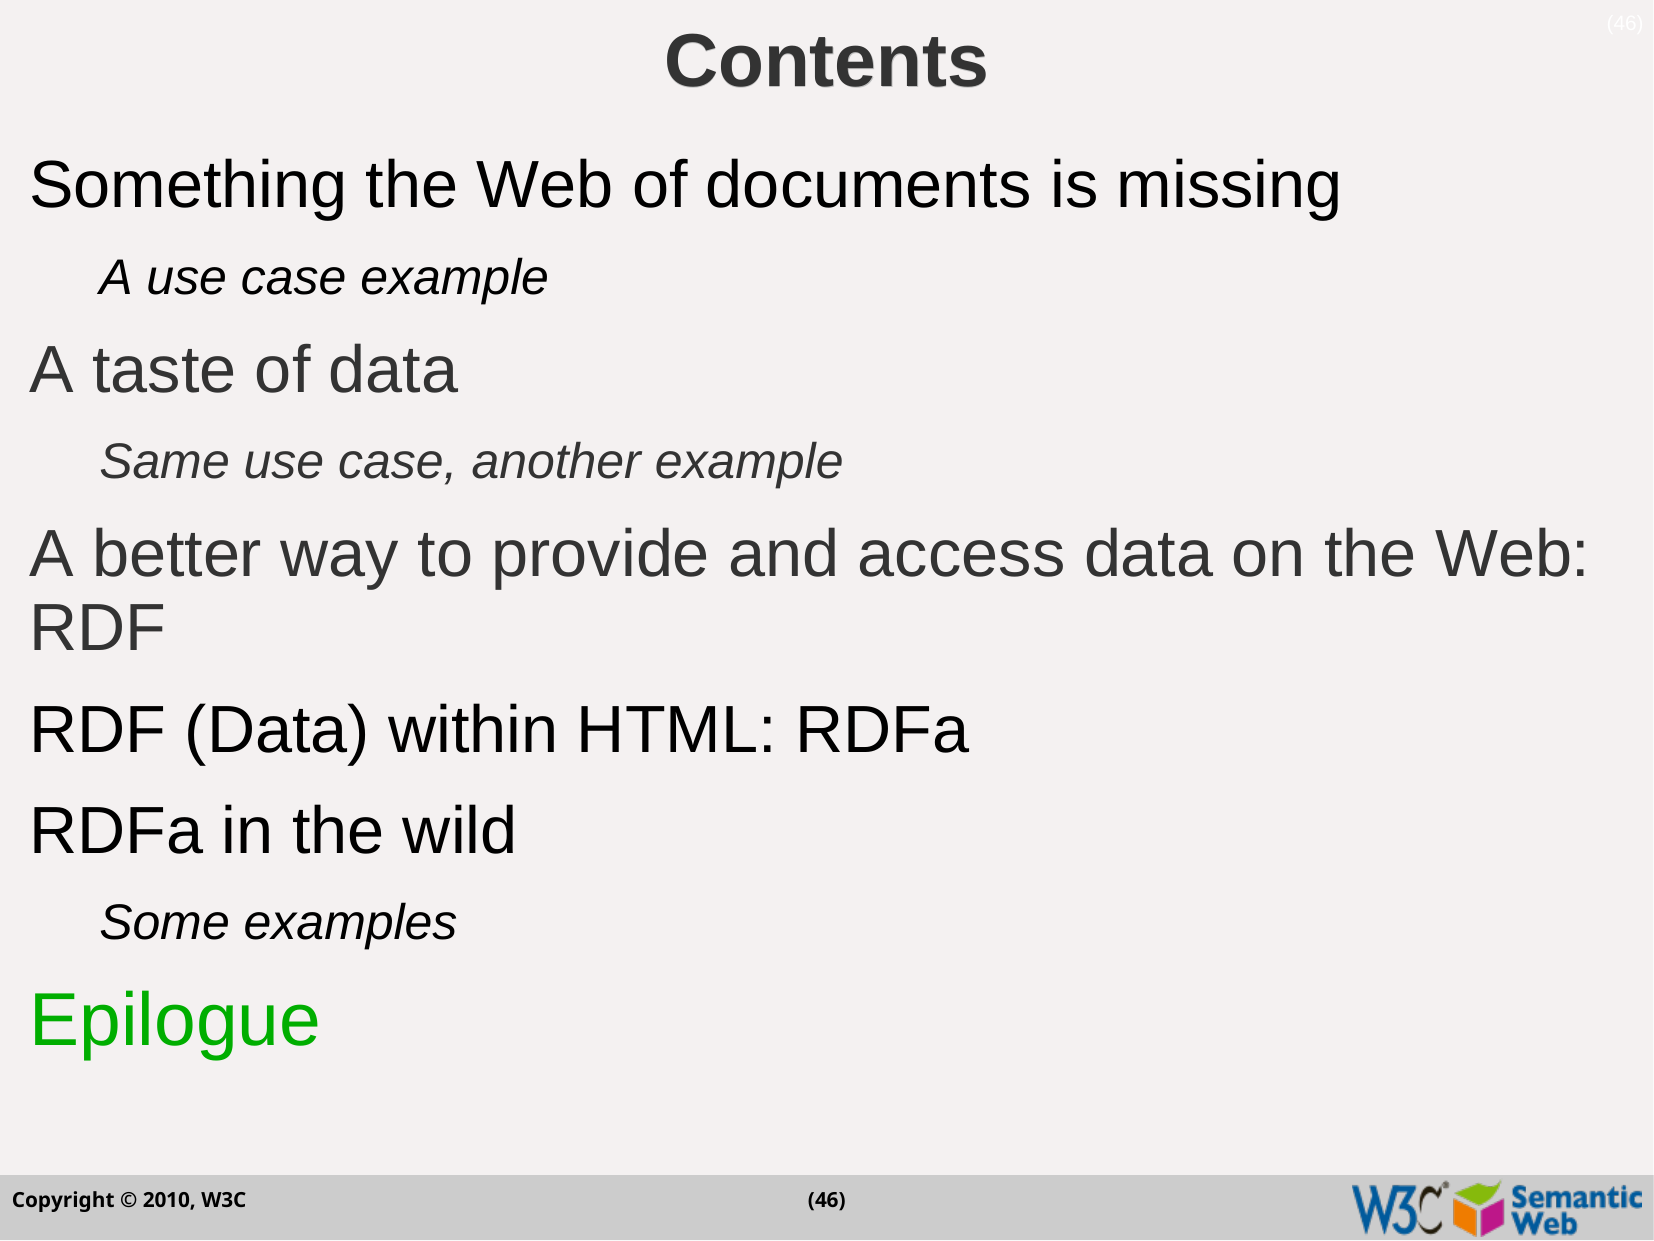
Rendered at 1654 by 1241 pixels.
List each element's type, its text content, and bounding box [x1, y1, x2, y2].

picture [1352, 1178, 1642, 1237]
title Contents [0, 0, 1654, 119]
list Something the Web of documents is missing A use case example A taste of data Same use case, another example A better way to provide and access data on the Web: RDF RDF (Data) within HTML: RDFa RDFa in the wild Some examples Epilogue [29, 147, 1624, 1144]
